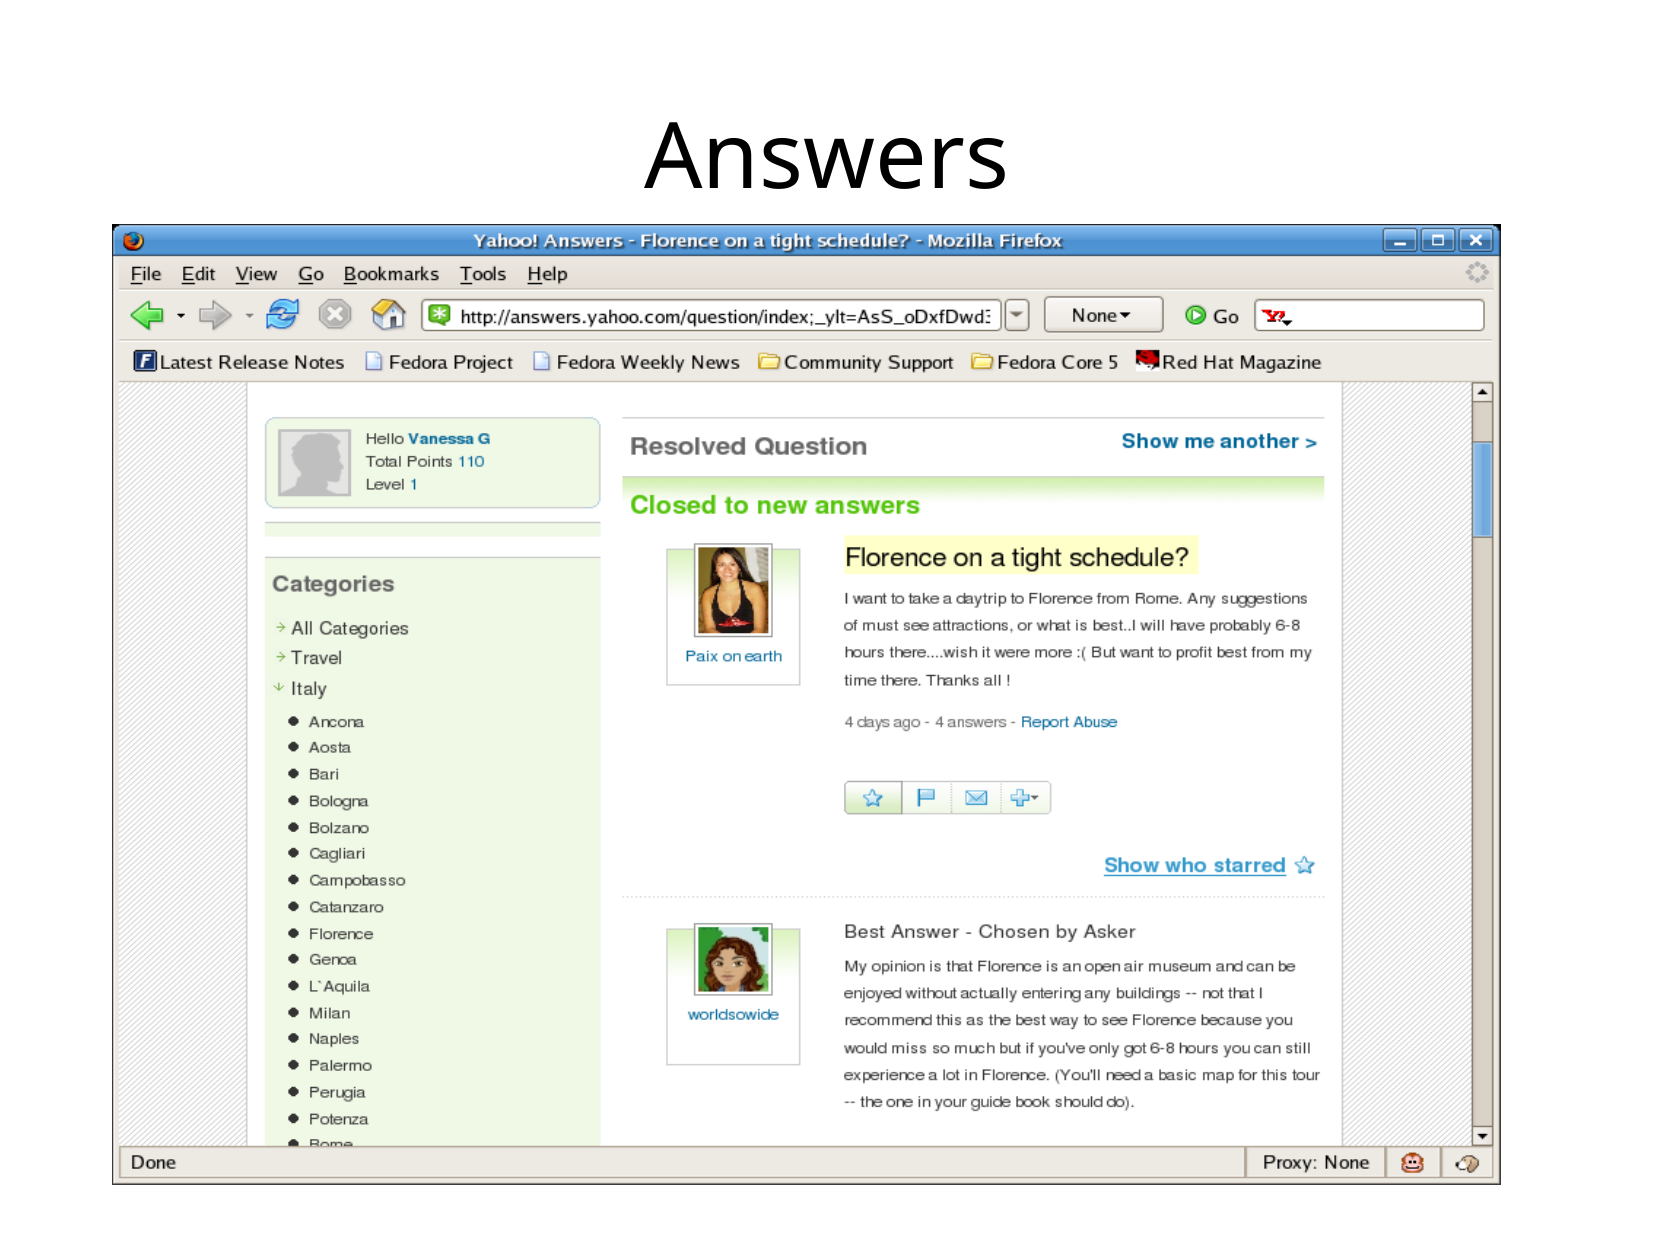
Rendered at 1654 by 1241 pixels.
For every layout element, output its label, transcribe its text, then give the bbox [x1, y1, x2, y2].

title Answers [82, 49, 1571, 257]
picture [112, 224, 1501, 1185]
